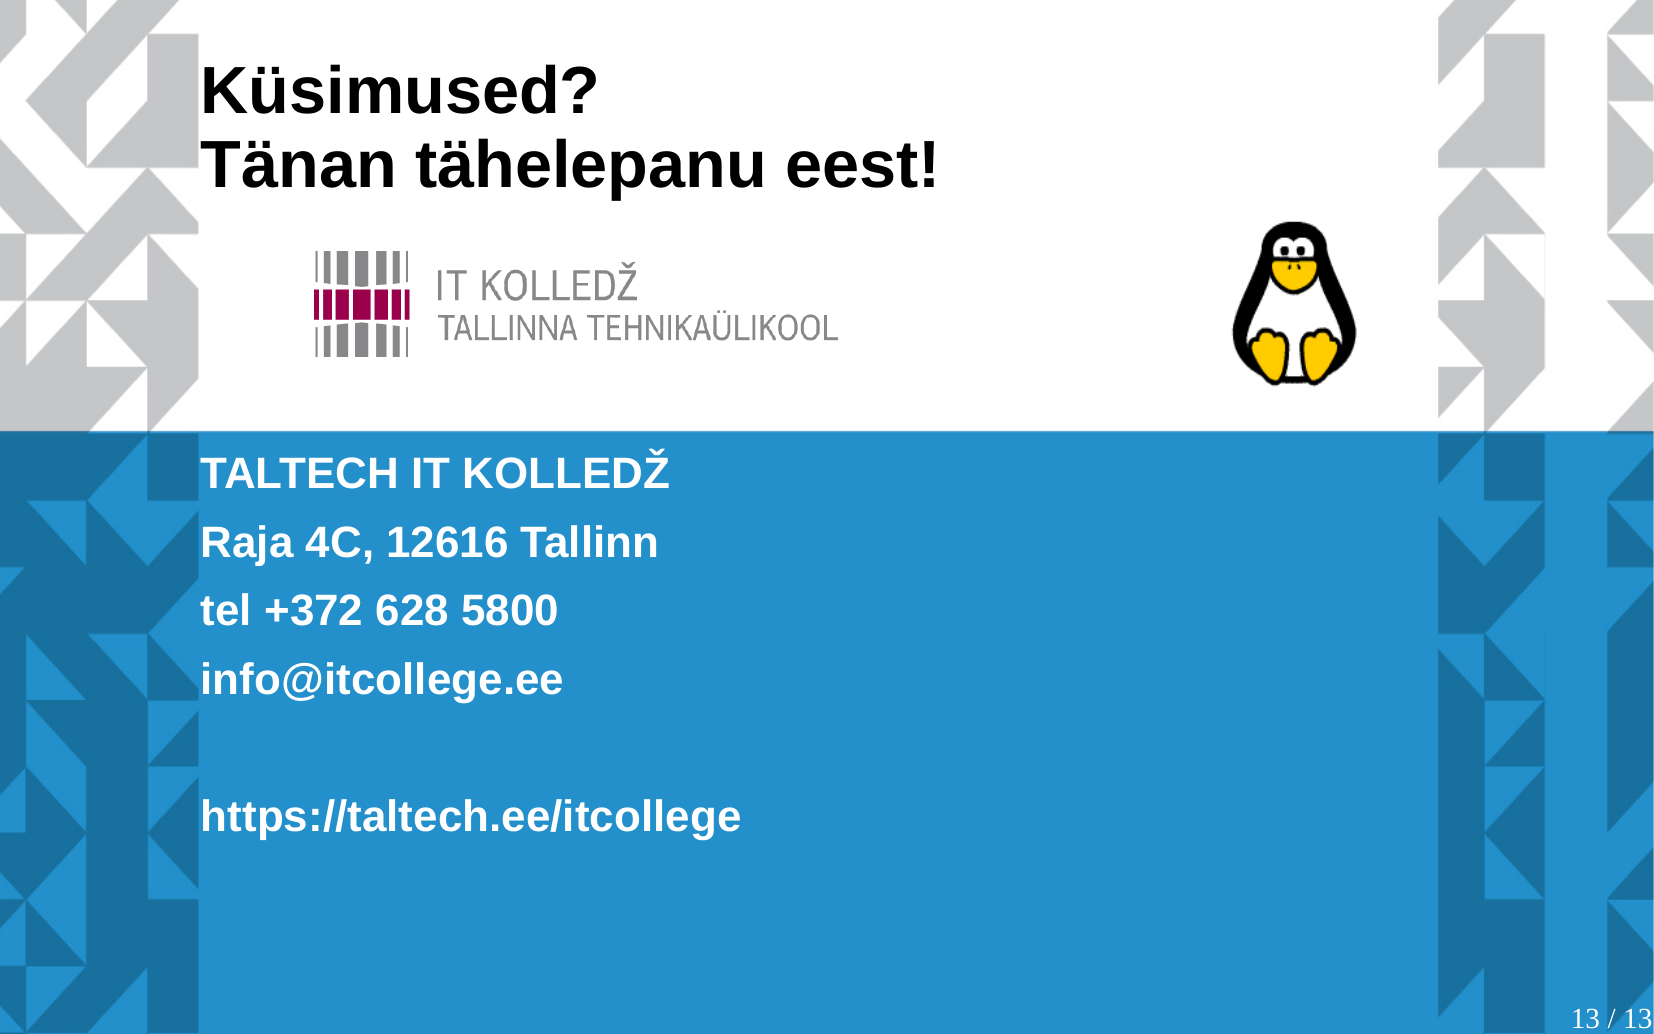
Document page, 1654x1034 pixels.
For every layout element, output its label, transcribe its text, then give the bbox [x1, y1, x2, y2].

list TALTECH IT KOLLEDŽ Raja 4C, 12616 Tallinn tel +372 628 5800 info@itcollege.ee https://taltech.ee/itcollege [200, 448, 1430, 842]
title Küsimused? Tänan tähelepanu eest! [200, 41, 1170, 214]
picture [0, 0, 1654, 1034]
